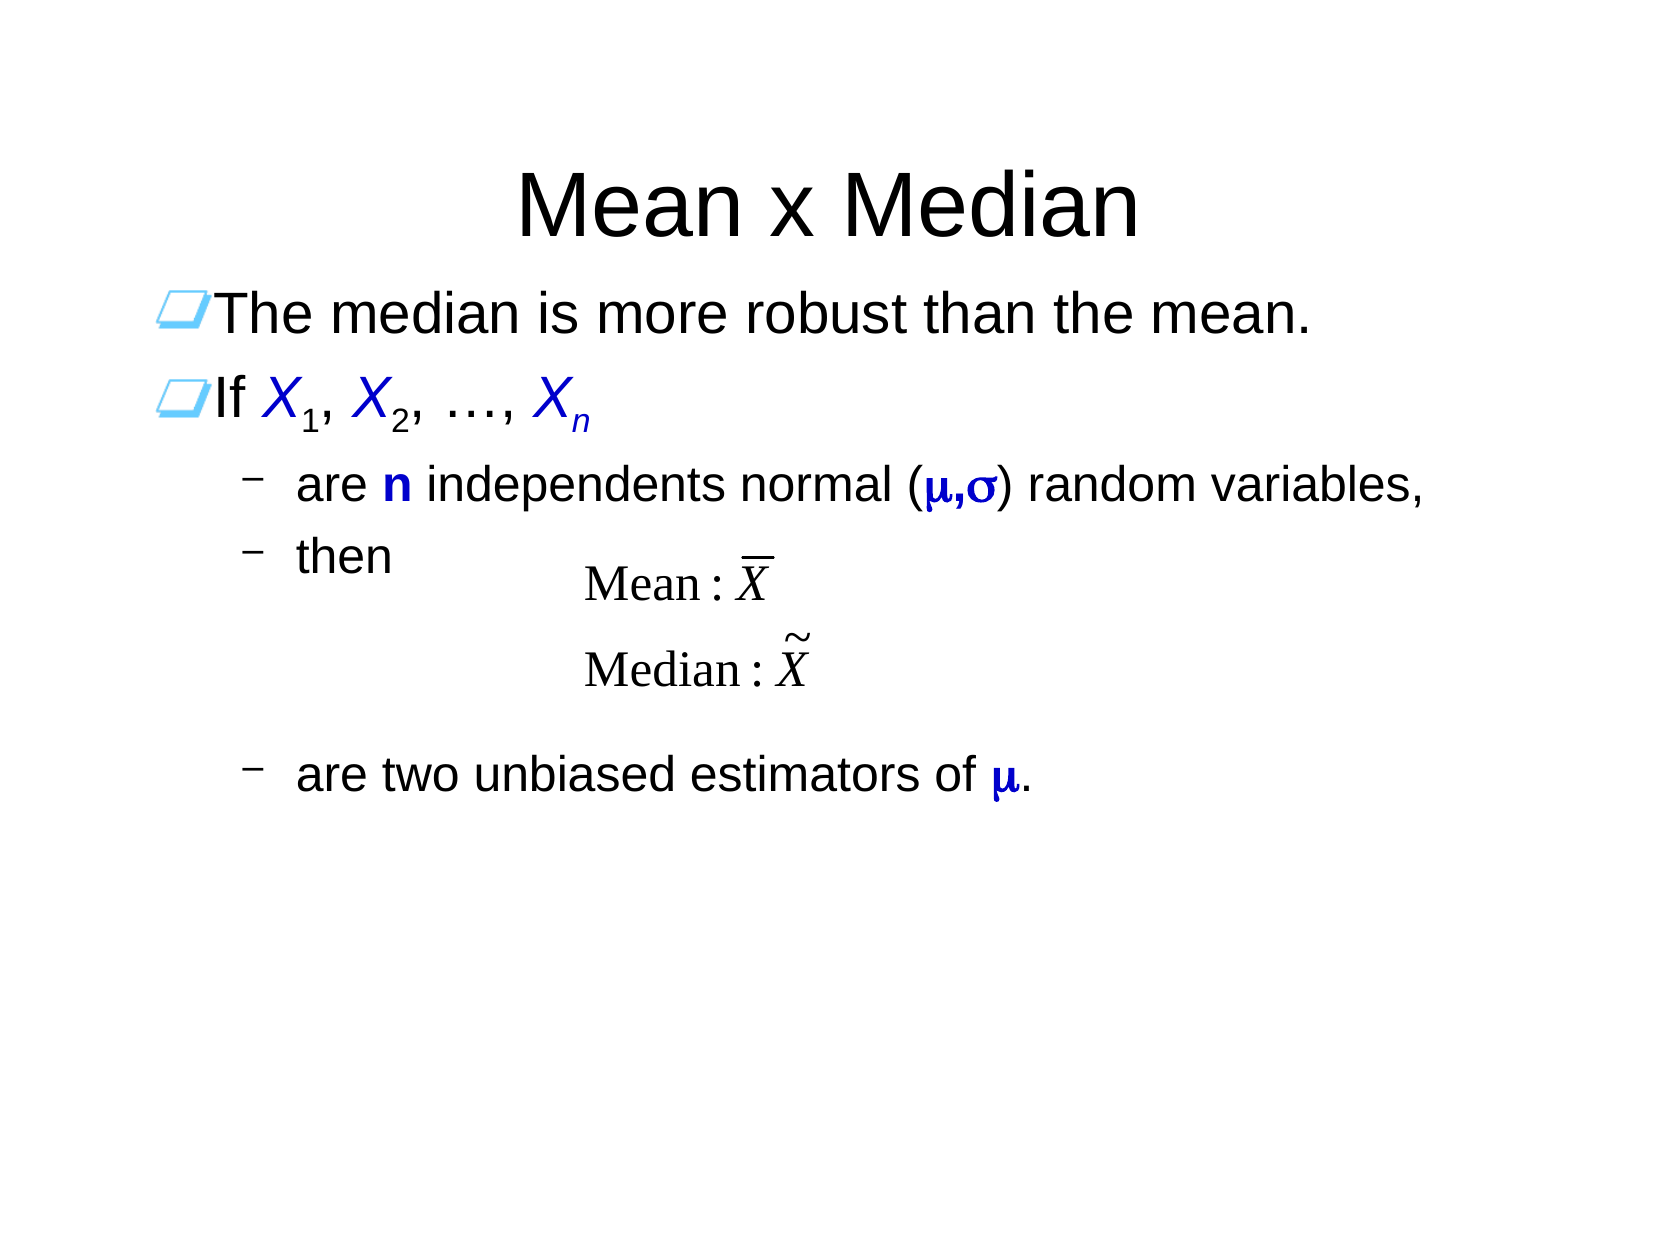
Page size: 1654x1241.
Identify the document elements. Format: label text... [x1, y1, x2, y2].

text_box [576, 544, 825, 699]
title Mean x Median [81, 137, 1544, 263]
list The median is more robust than the mean. If X1, X2, …, Xn are n independents normal (,) random variables, then are two unbiased estimators of . [139, 267, 1509, 1010]
